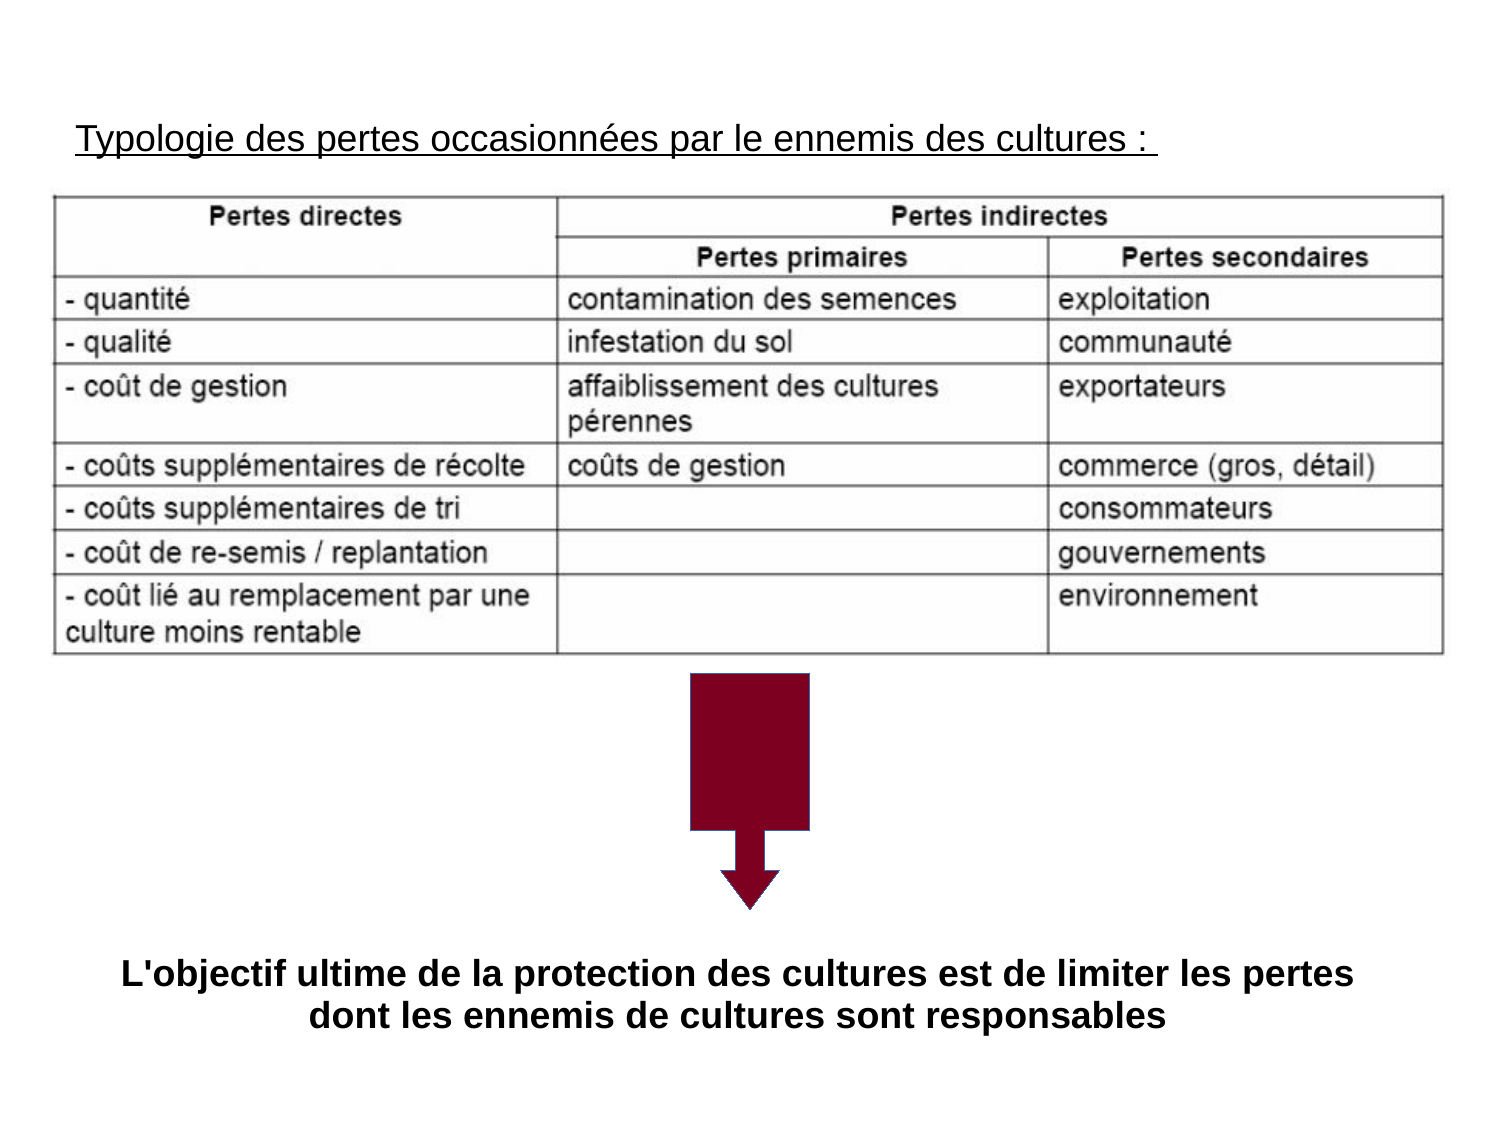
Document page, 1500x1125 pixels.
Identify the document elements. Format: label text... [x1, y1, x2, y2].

text_box L'objectif ultime de la protection des cultures est de limiter les pertes dont les ennemis de cultures sont responsables [94, 944, 1382, 1047]
text_box [690, 673, 810, 910]
picture [49, 188, 1451, 659]
title Typologie des pertes occasionnées par le ennemis des cultures : [75, 45, 1426, 188]
